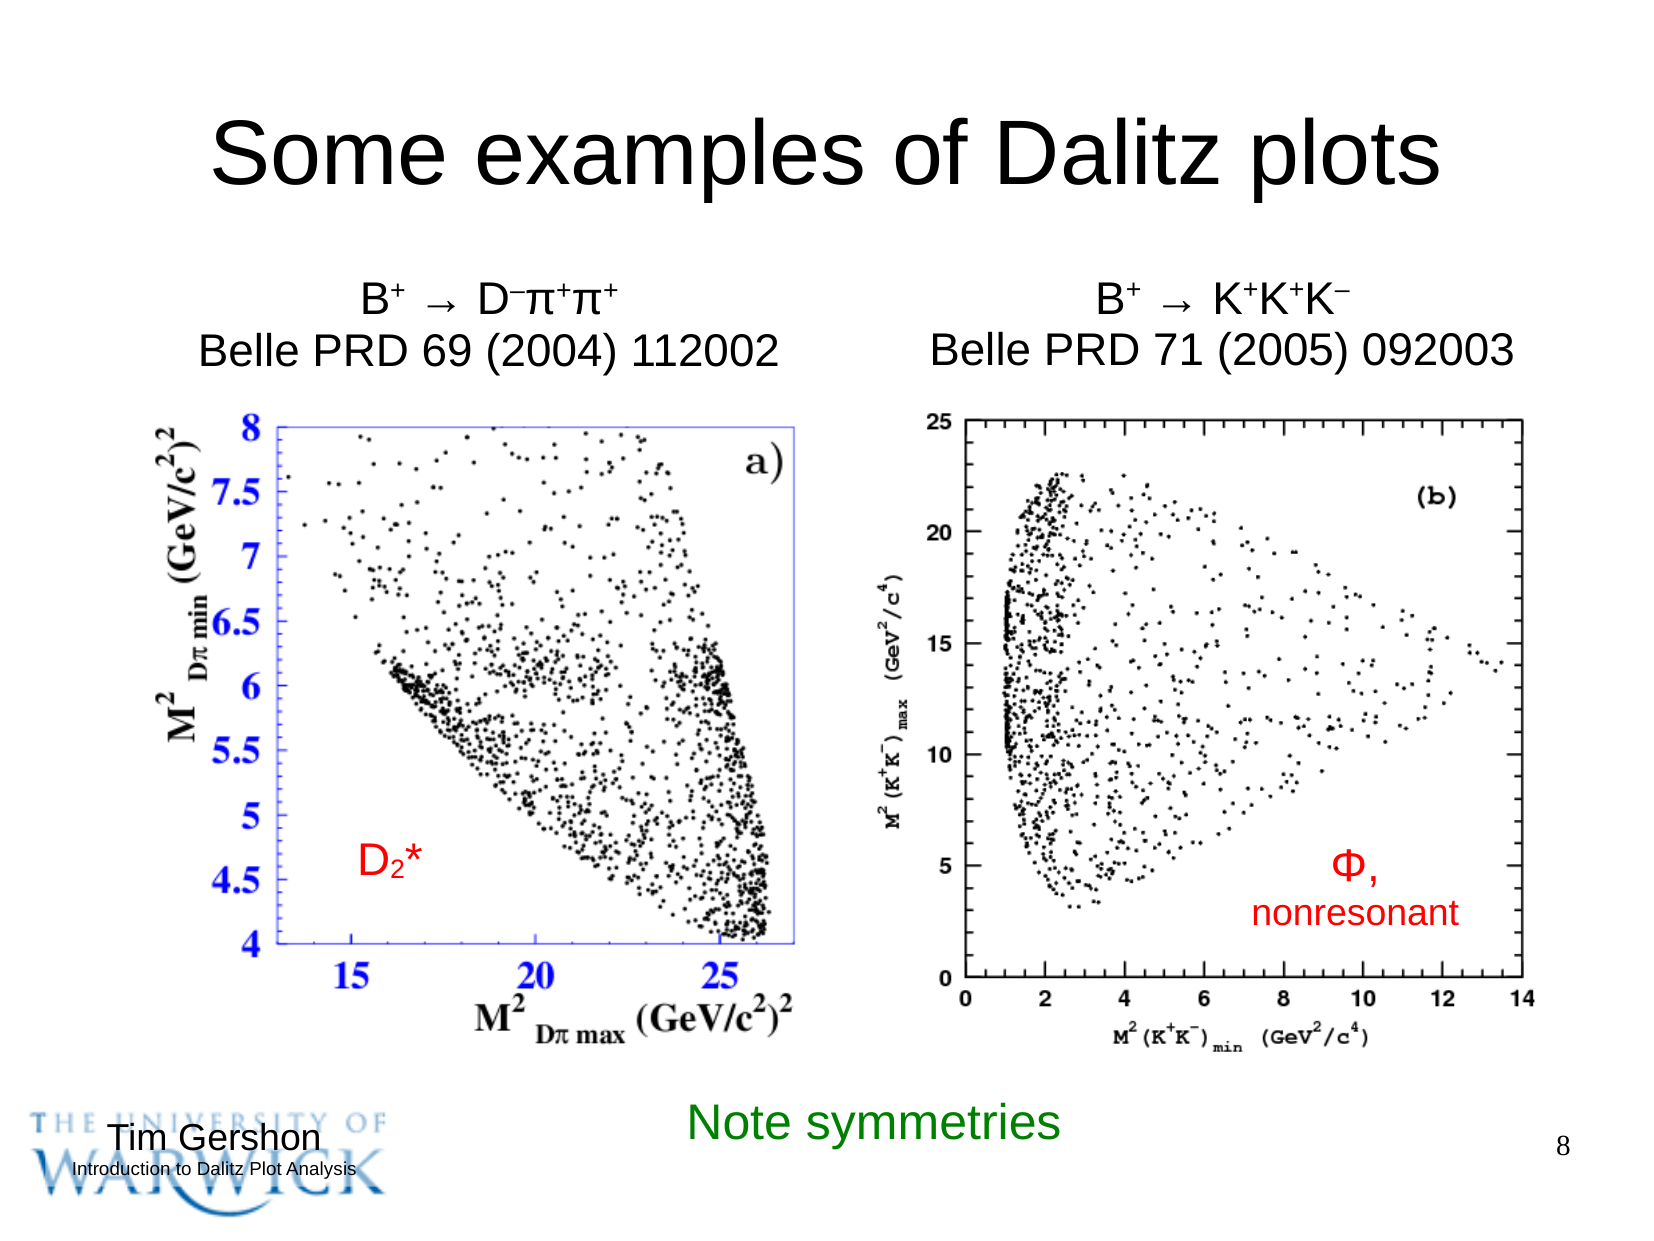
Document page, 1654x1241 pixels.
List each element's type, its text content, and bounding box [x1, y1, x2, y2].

picture [855, 388, 1556, 1068]
picture [19, 1106, 406, 1232]
picture [129, 397, 817, 1067]
text_box Note symmetries [519, 1086, 1229, 1158]
text_box D2* [301, 826, 479, 908]
text_box Tim Gershon Introduction to Dalitz Plot Analysis [45, 1108, 383, 1187]
text_box B+ → D–π+π+ Belle PRD 69 (2004) 112002 [183, 265, 796, 385]
title Some examples of Dalitz plots [82, 49, 1571, 257]
text_box B+ → K+K+K– Belle PRD 71 (2005) 092003 [897, 265, 1548, 385]
text_box Φ, nonresonant [1222, 832, 1489, 941]
